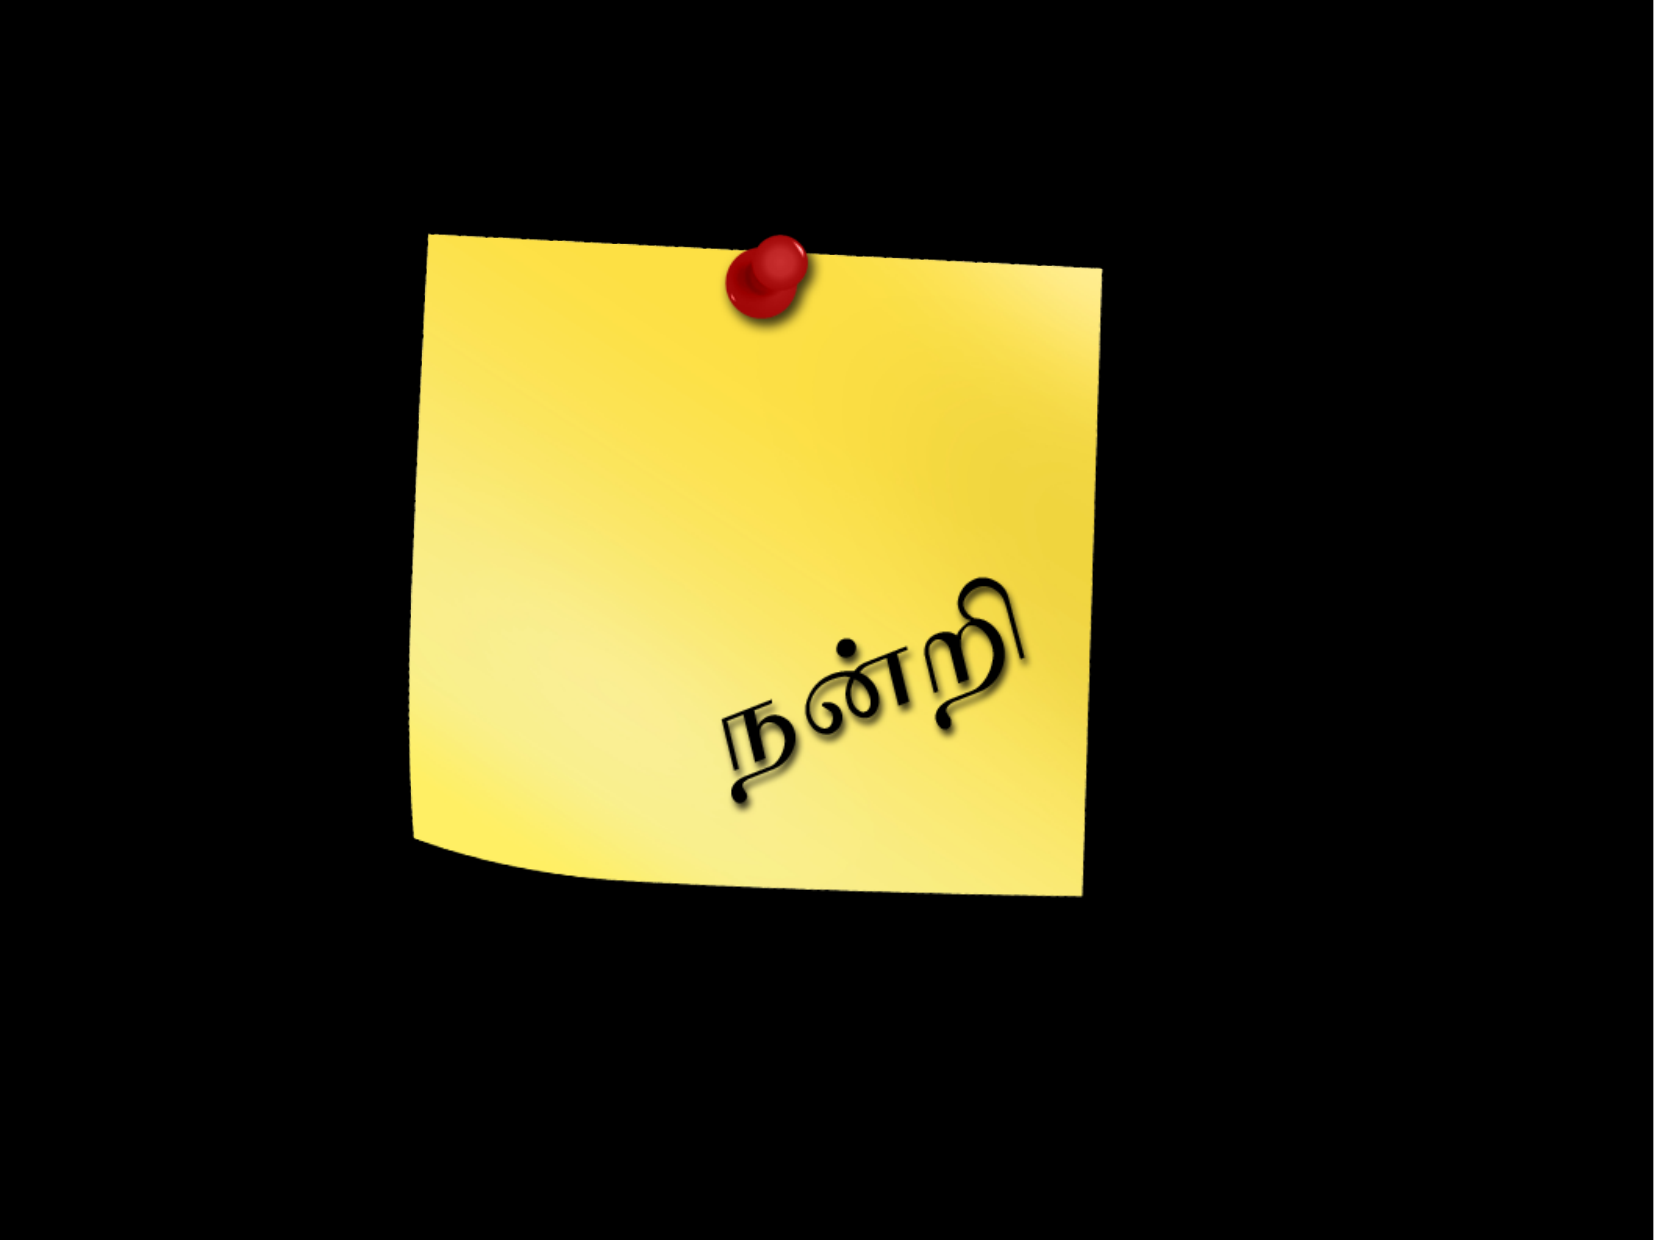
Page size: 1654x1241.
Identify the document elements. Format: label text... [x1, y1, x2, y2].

subtitle Thanks [82, 49, 1571, 1010]
picture [375, 183, 1157, 965]
